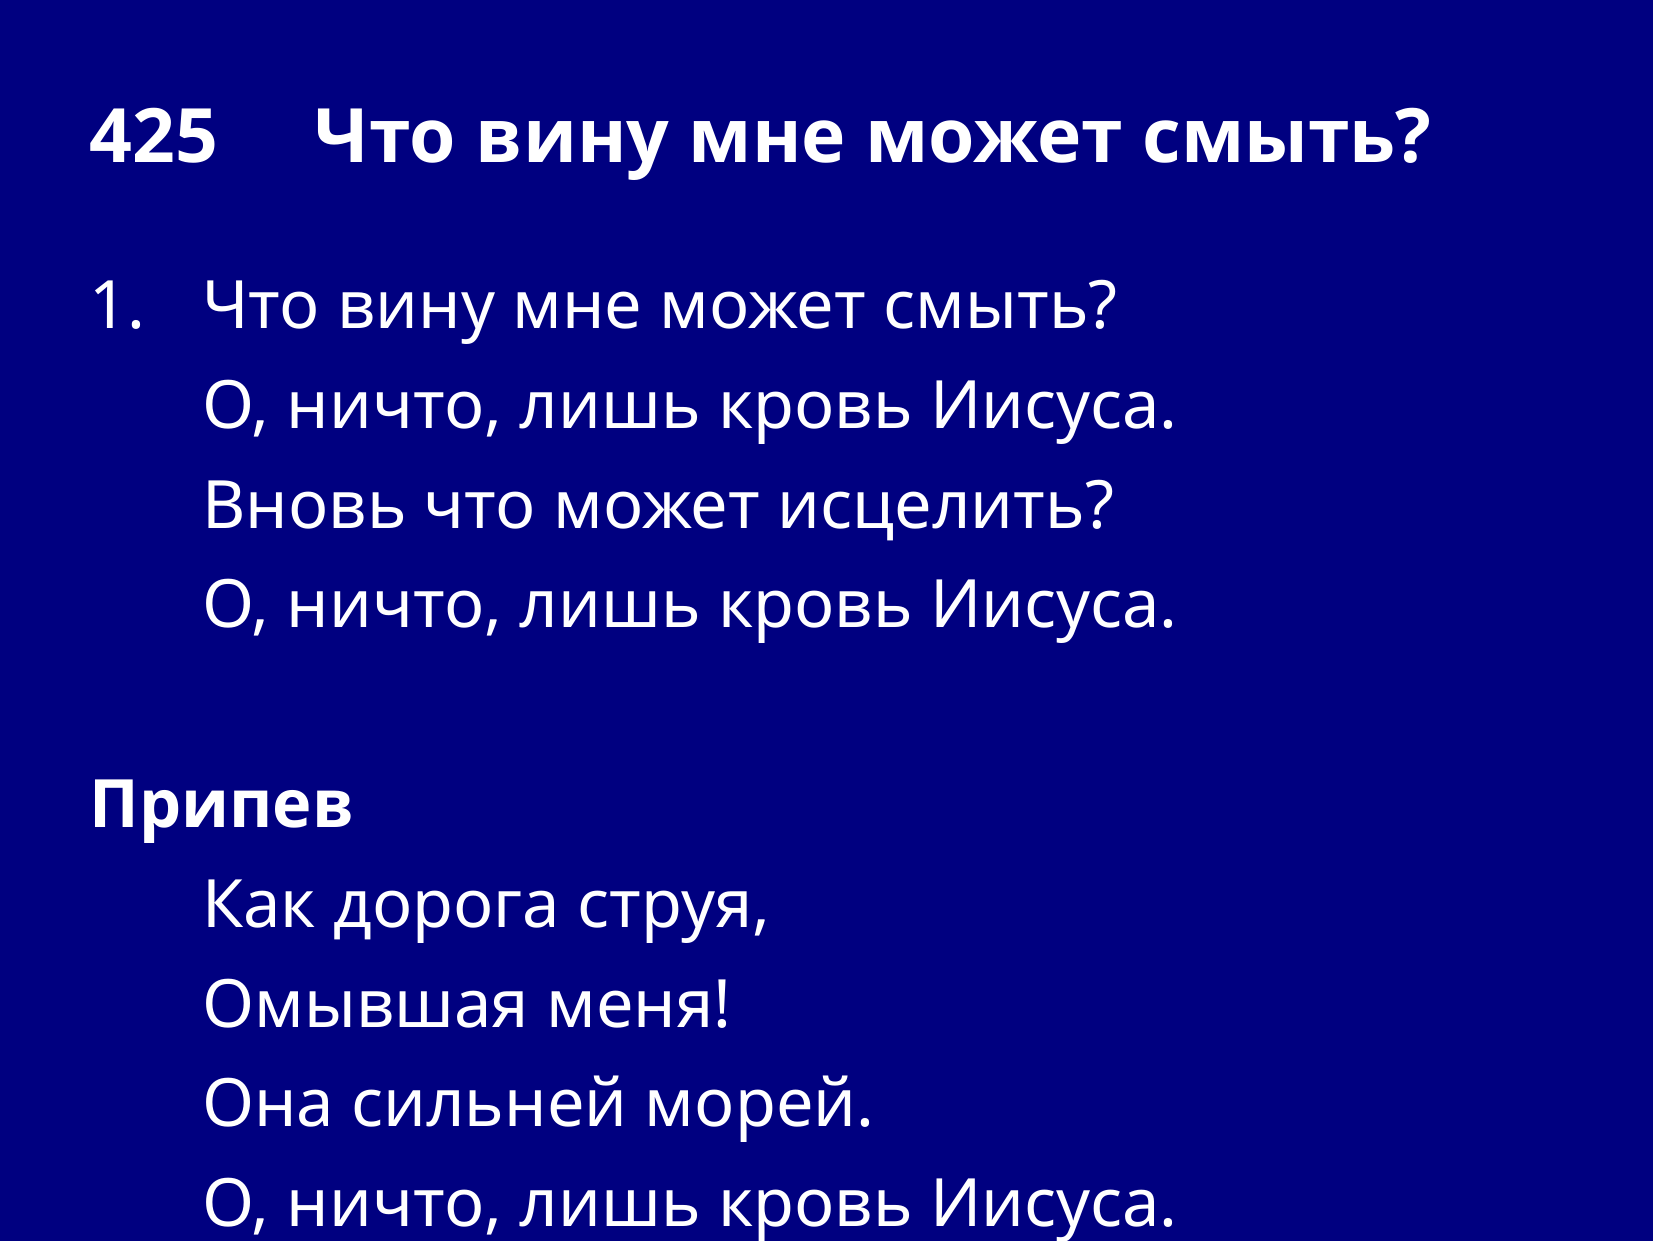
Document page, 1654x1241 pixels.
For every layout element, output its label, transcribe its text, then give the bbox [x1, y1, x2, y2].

text_box 425 Что вину мне может смыть? [75, 75, 1576, 188]
text_box 1. Что вину мне может смыть? О, ничто, лишь кровь Иисуса. Вновь что может исцелить? О, ничто, лишь кровь Иисуса. Припев Как дорога струя, Омывшая меня! Она сильней морей. О, ничто, лишь кровь Иисуса. [75, 188, 1576, 1163]
